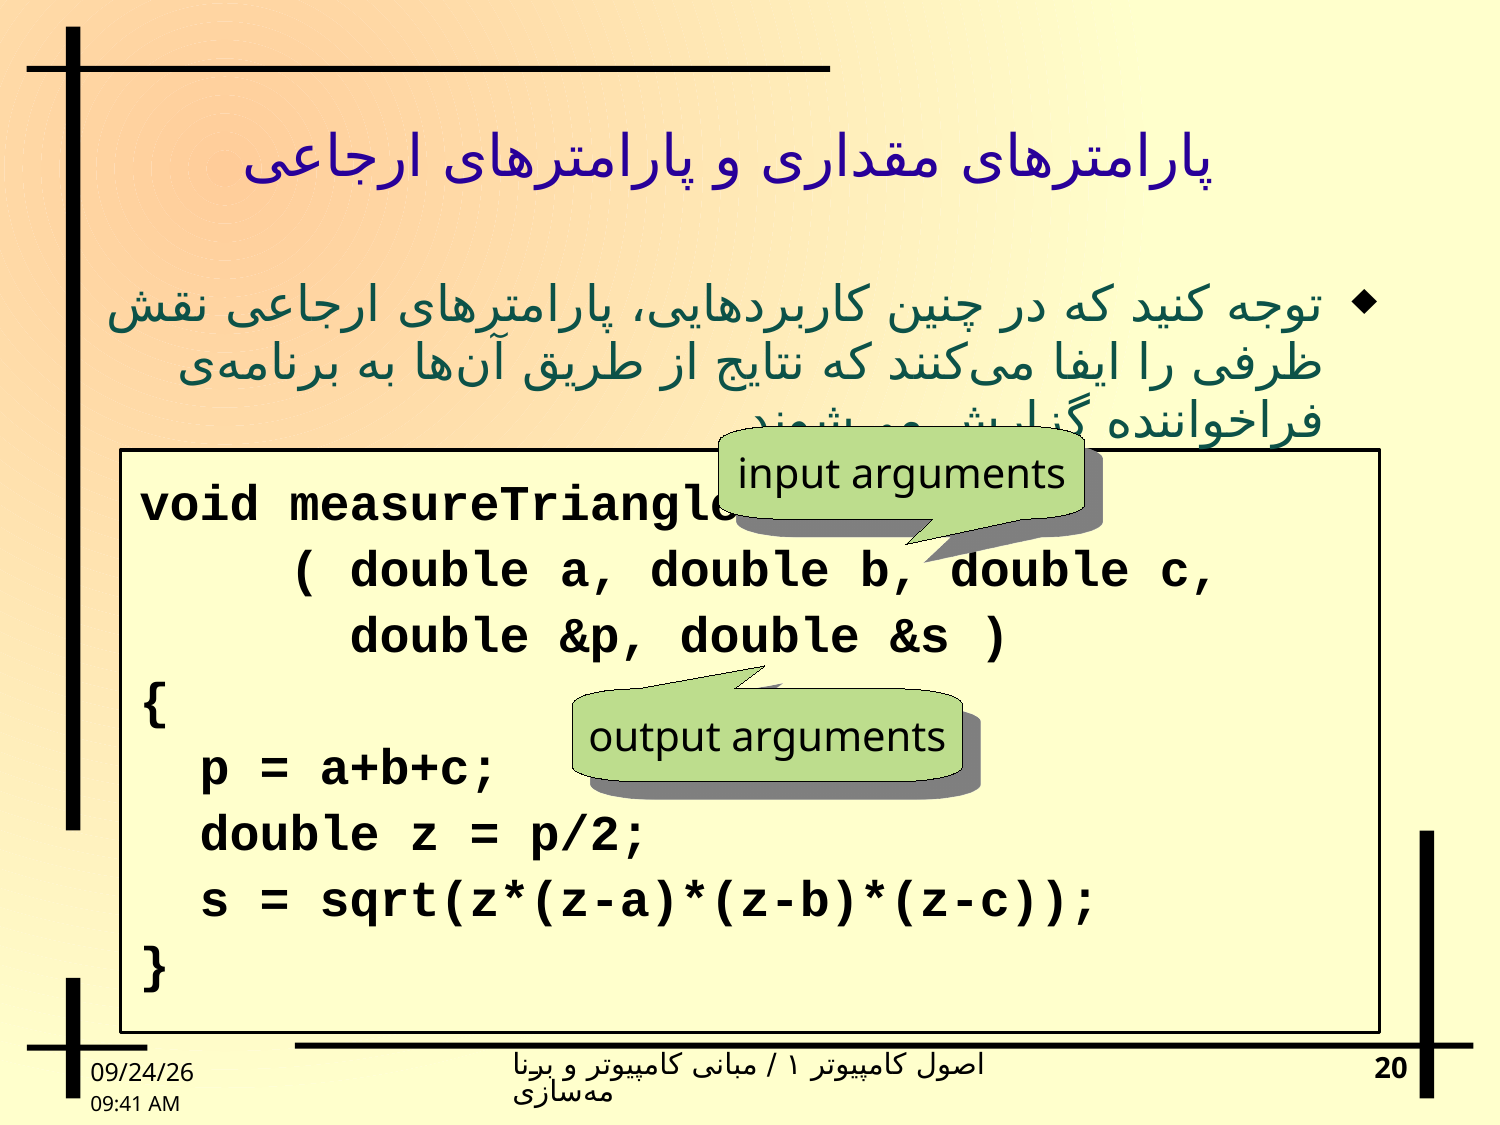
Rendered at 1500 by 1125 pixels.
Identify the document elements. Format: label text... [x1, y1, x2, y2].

text_box output arguments [572, 665, 963, 782]
list void measureTriangle ( double a, double b, double c, double &p, double &s ) { p = a+b+c; double z = p/2; s = sqrt(z*(z-a)*(z-b)*(z-c)); } [120, 450, 1380, 1033]
text_box input arguments [718, 426, 1085, 545]
title پارامترهای مقداری و پارامترهای ارجاعی [113, 96, 1344, 217]
list توجه کنید که در چنین کاربردهایی، پارامترهای ارجاعی نقش ظرفی را ایفا می‌کنند که نتایج از طریق آن‌ها به برنامه‌ی فراخواننده گزارش می‌شوند. [97, 275, 1449, 432]
